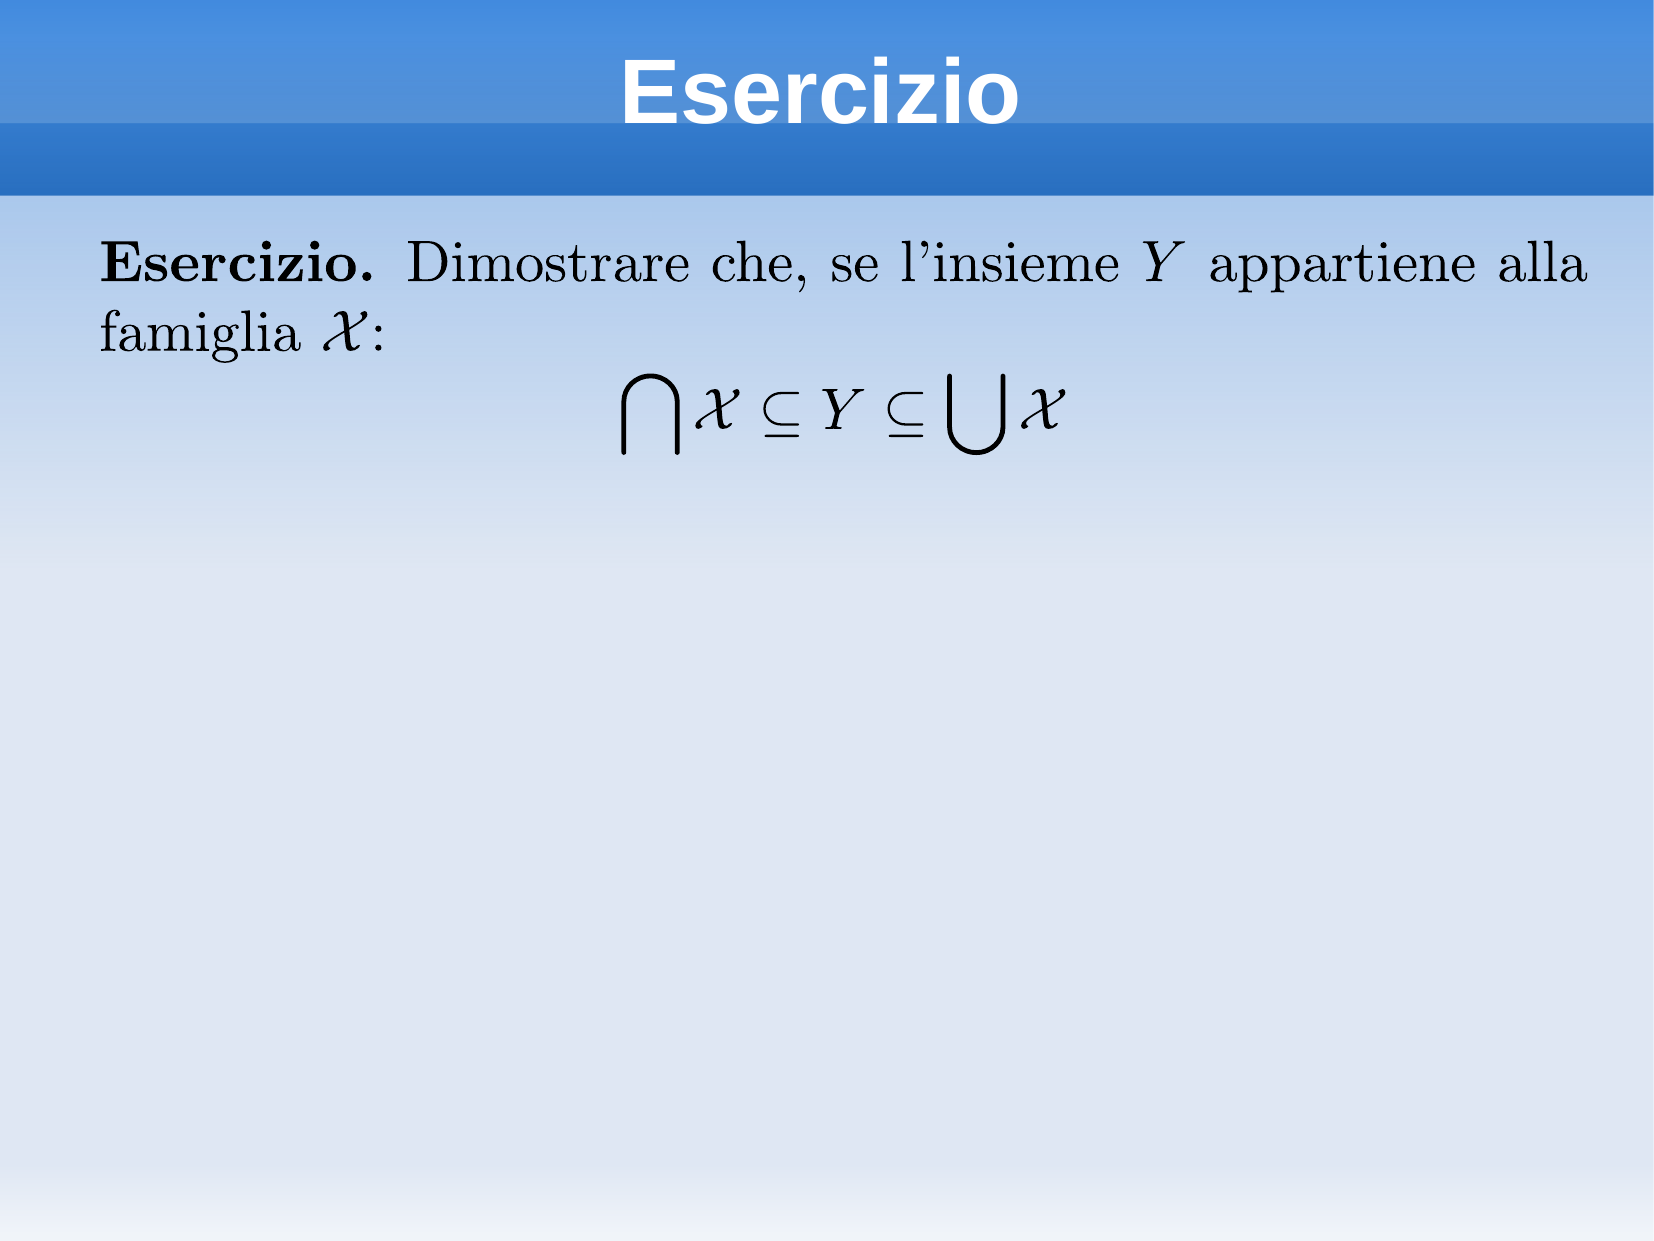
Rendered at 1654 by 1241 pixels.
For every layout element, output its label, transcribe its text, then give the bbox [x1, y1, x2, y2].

picture [0, 0, 1654, 1241]
title Esercizio [76, 0, 1565, 196]
text_box [99, 240, 1588, 461]
